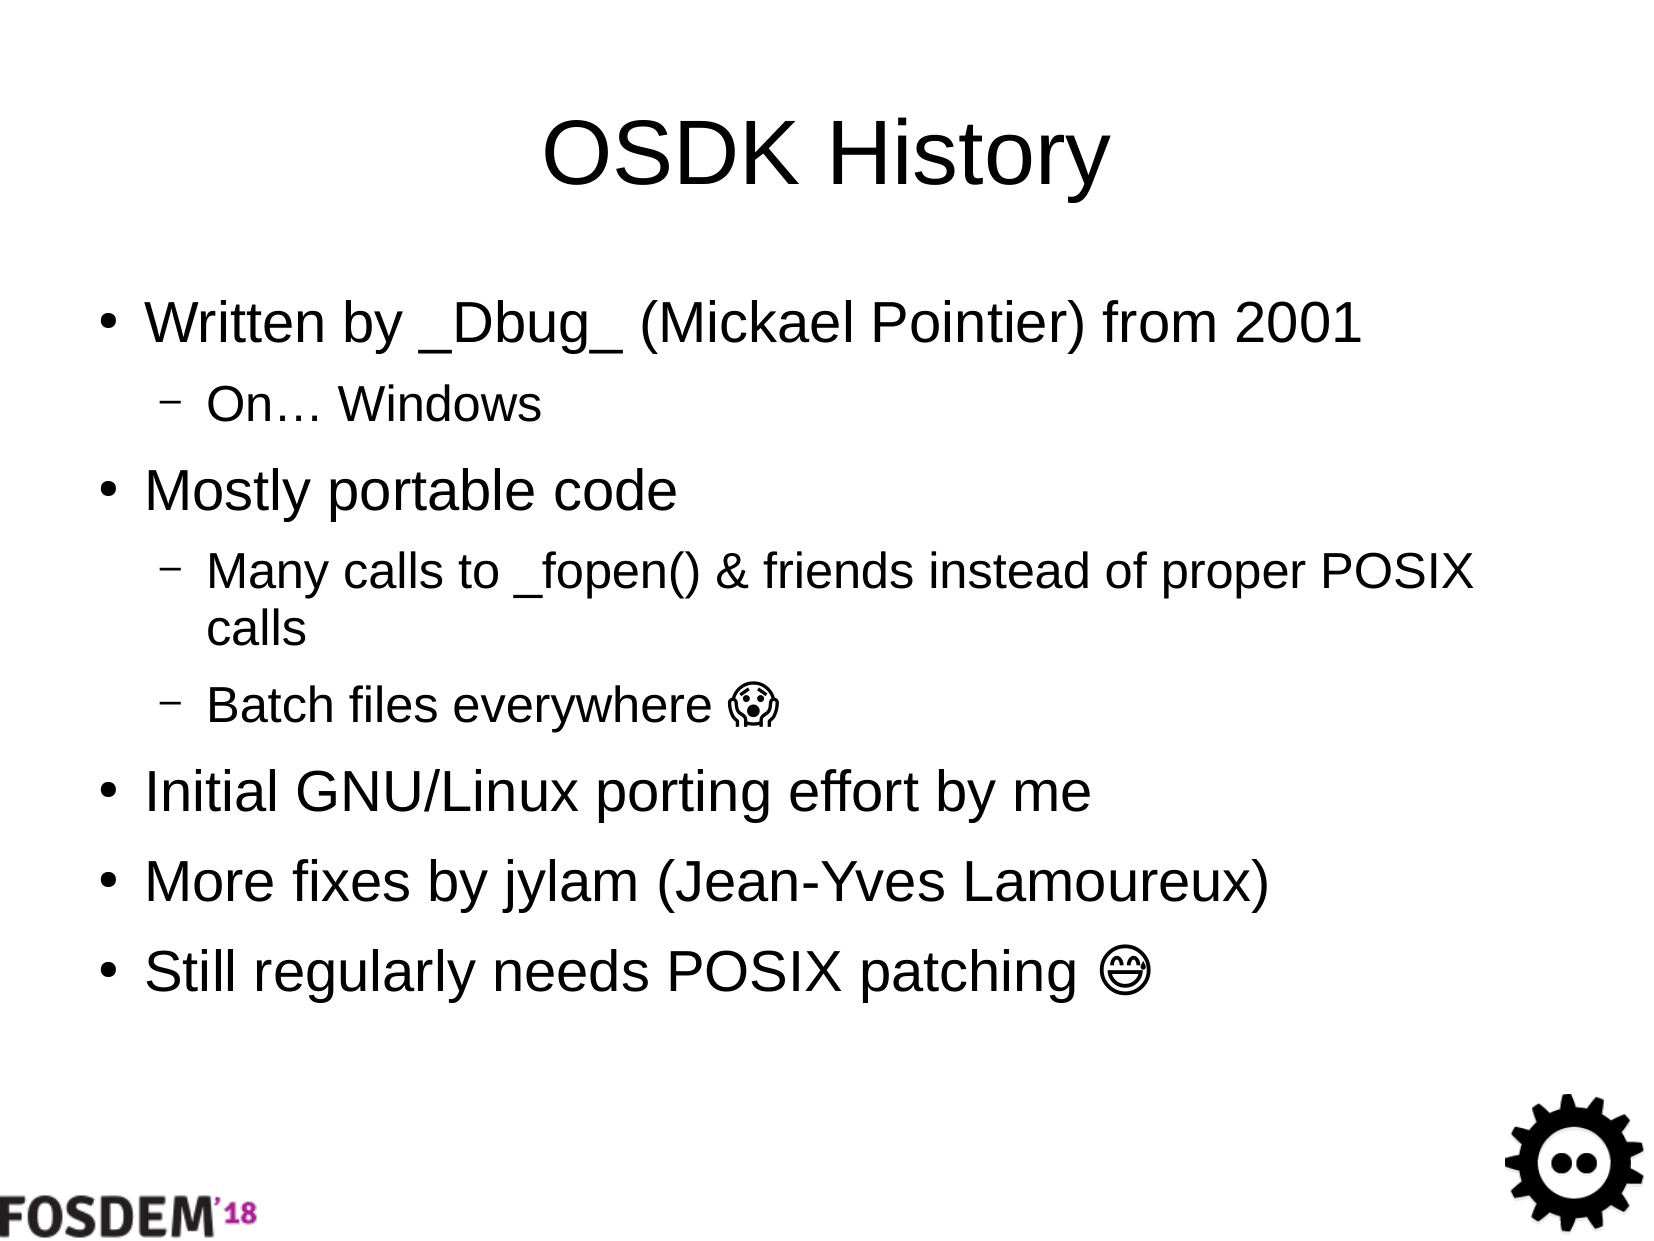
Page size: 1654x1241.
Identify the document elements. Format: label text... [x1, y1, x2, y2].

list Written by _Dbug_ (Mickael Pointier) from 2001 On… Windows Mostly portable code Many calls to _fopen() & friends instead of proper POSIX calls Batch files everywhere 😱 Initial GNU/Linux porting effort by me More fixes by jylam (Jean-Yves Lamoureux) Still regularly needs POSIX patching 😅 [82, 290, 1571, 1010]
picture [0, 1191, 266, 1241]
picture [1505, 1094, 1648, 1235]
title OSDK History [82, 49, 1571, 257]
